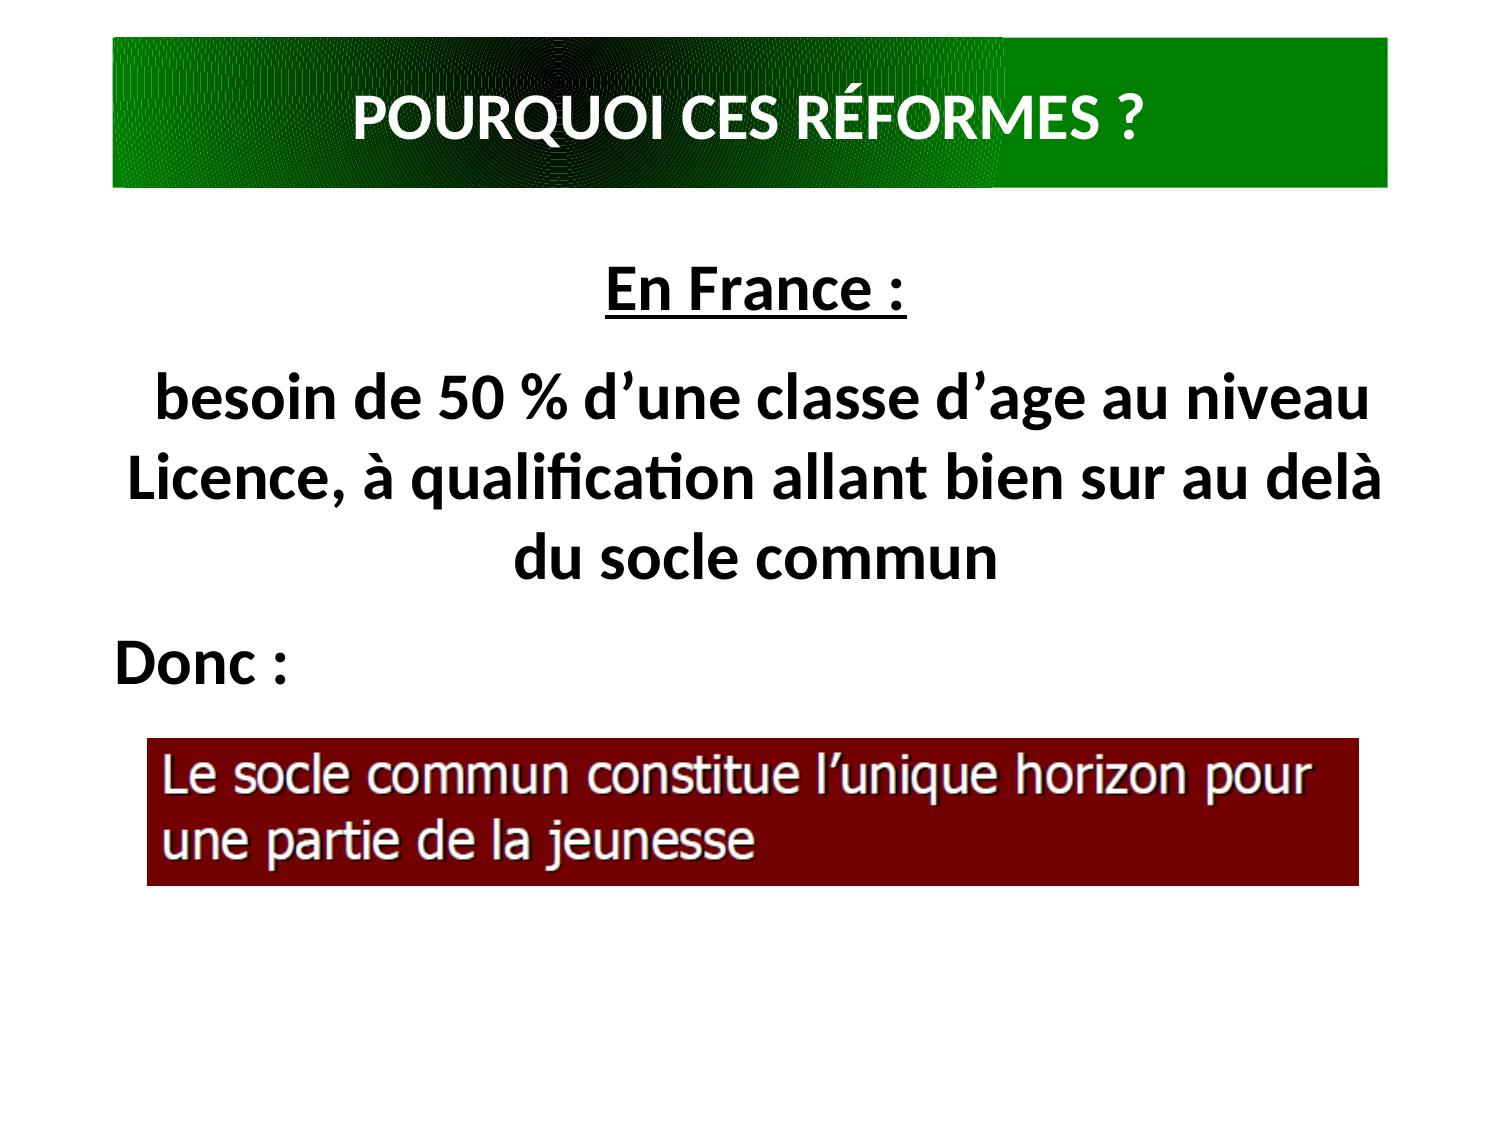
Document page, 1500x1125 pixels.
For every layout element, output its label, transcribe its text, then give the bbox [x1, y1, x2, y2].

picture [147, 738, 1359, 886]
title POURQUOI CES RÉFORMES ? [112, 37, 1388, 188]
text_box En France : besoin de 50 % d’une classe d’age au niveau Licence, à qualification allant bien sur au delà du socle commun Donc : [99, 236, 1413, 864]
